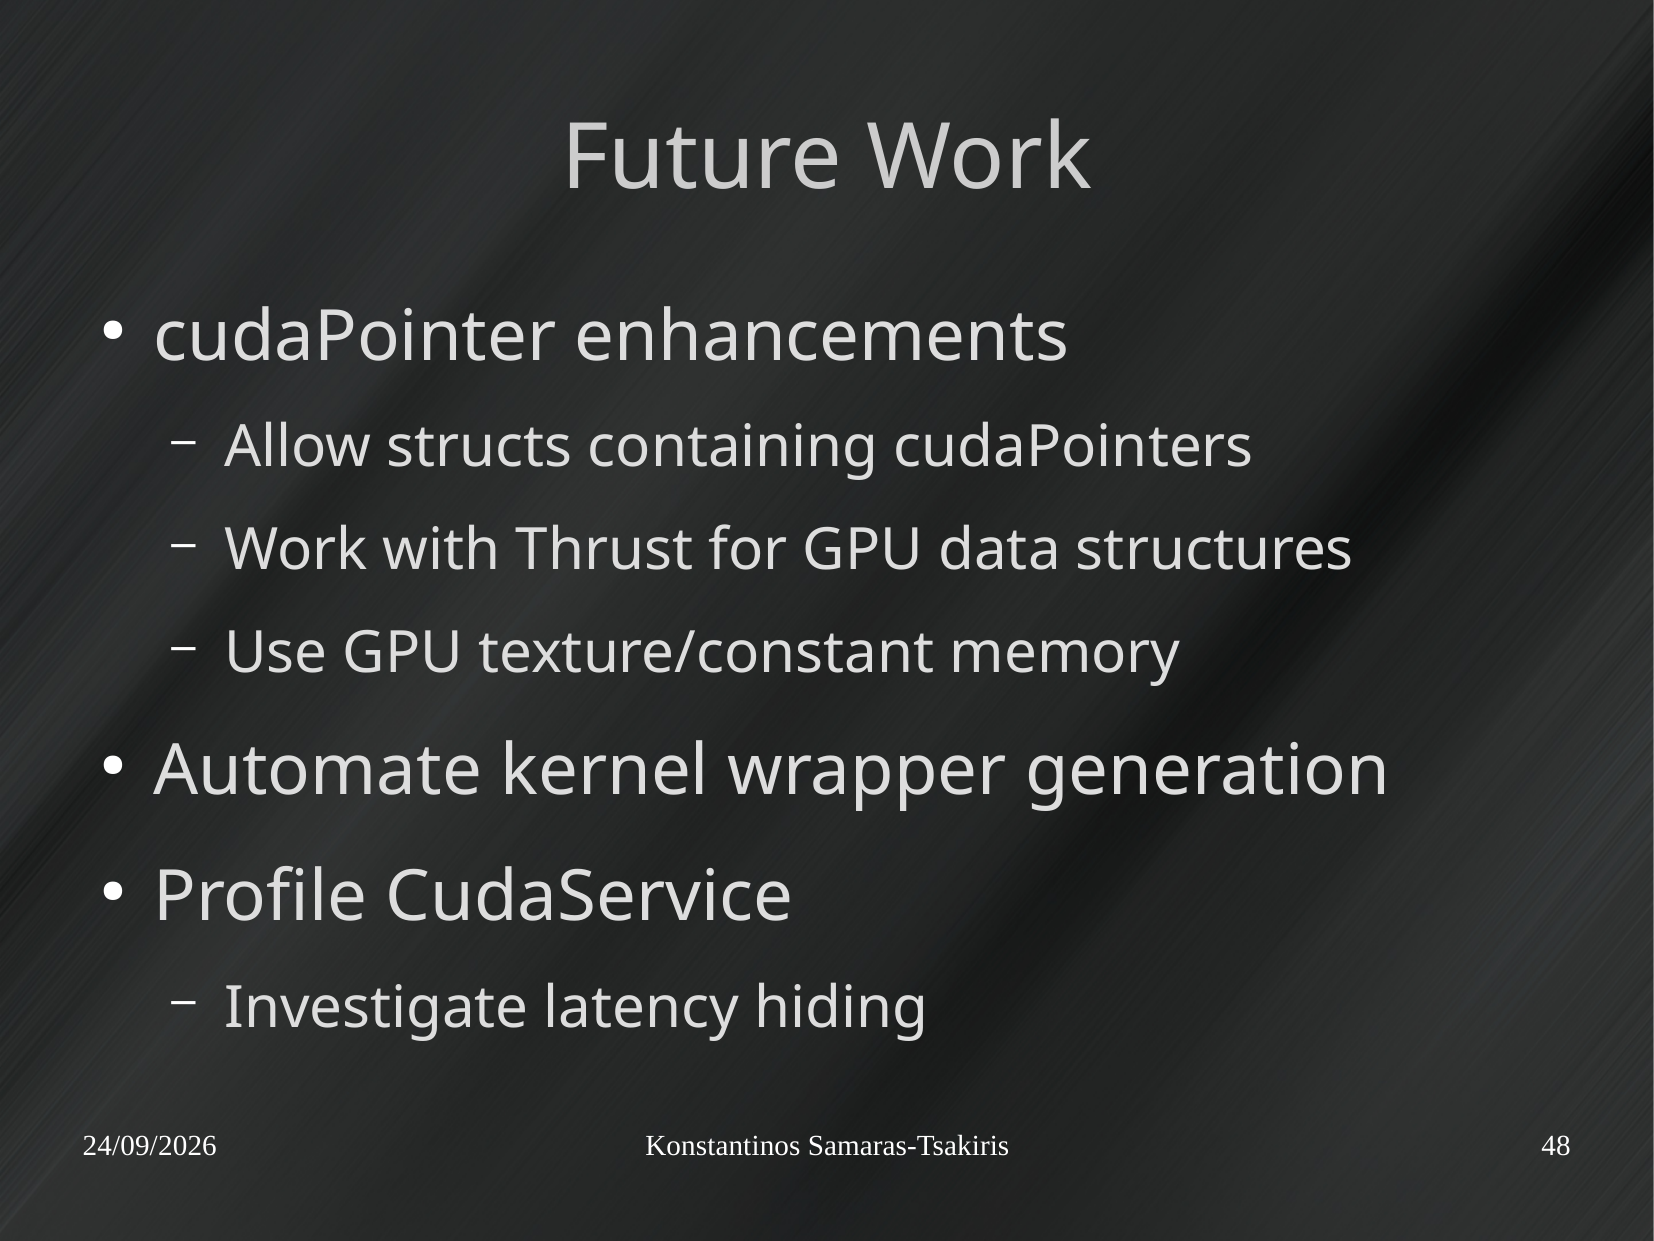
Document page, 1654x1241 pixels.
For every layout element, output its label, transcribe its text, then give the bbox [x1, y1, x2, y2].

list cudaPointer enhancements Allow structs containing cudaPointers Work with Thrust for GPU data structures Use GPU texture/constant memory Automate kernel wrapper generation Profile CudaService Investigate latency hiding [82, 284, 1606, 1150]
title Future Work [82, 49, 1571, 257]
picture [0, 0, 1654, 1241]
